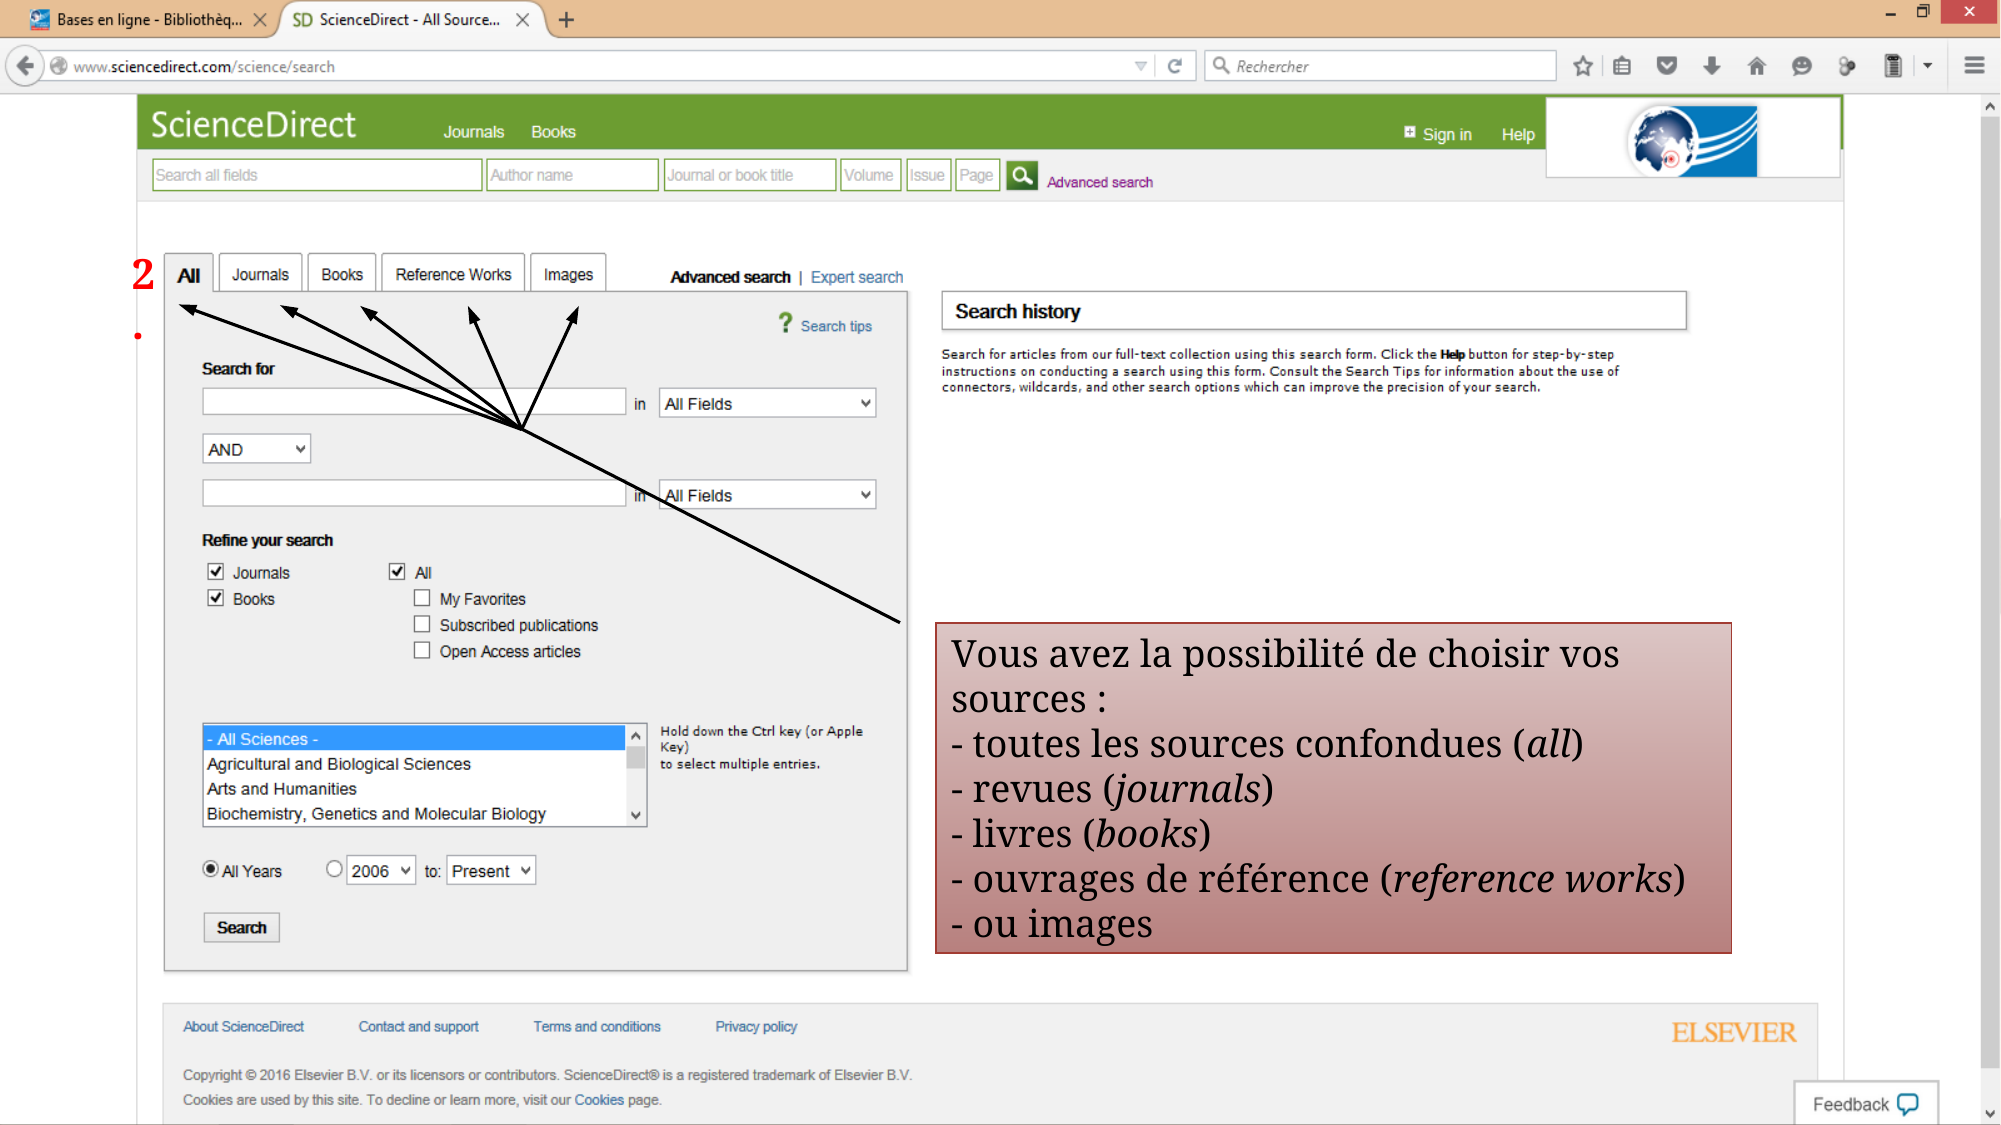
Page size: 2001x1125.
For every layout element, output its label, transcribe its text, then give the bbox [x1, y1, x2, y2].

text_box 2. [116, 240, 182, 306]
text_box Vous avez la possibilité de choisir vos sources : - toutes les sources confondues (all) - revues (journals) - livres (books) - ouvrages de référence (reference works) - ou images [936, 622, 1732, 911]
picture [0, 0, 2000, 1125]
